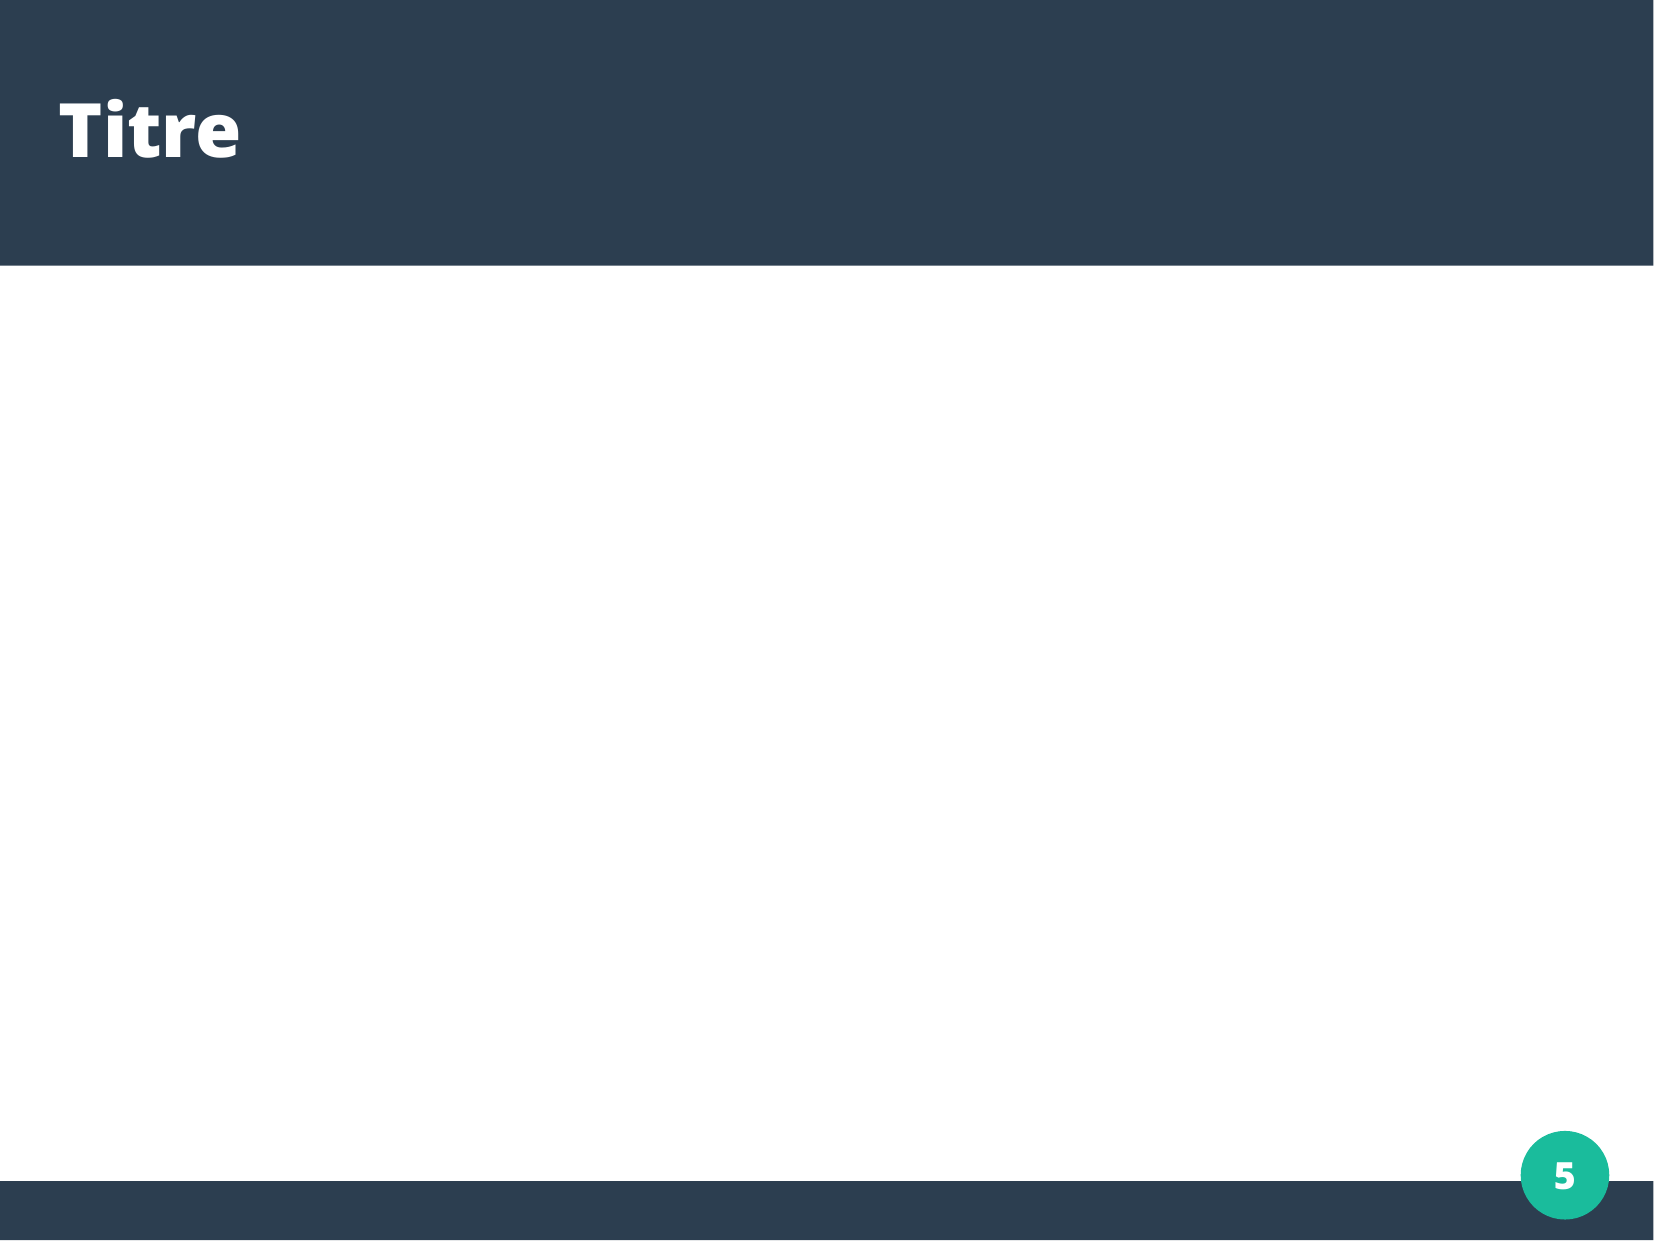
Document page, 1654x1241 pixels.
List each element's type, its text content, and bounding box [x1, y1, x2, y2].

title Titre [59, 49, 1595, 207]
